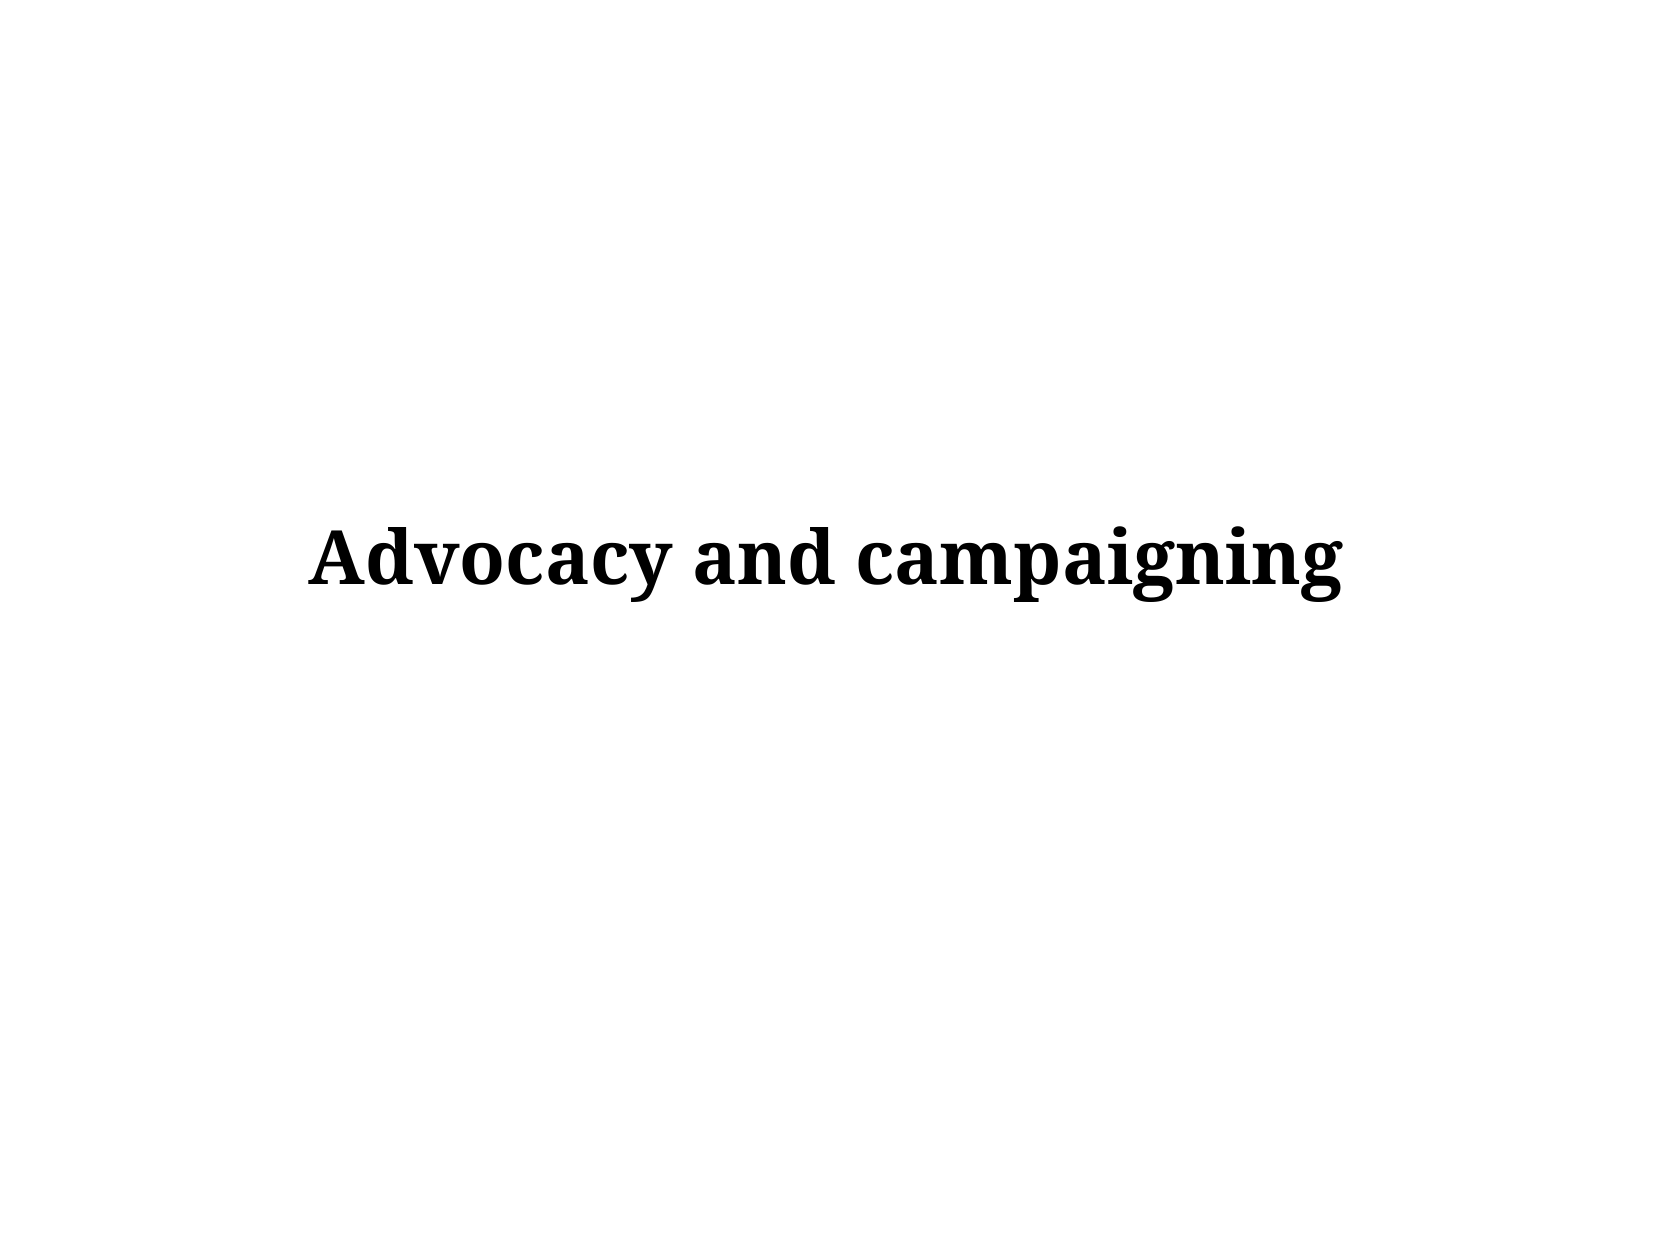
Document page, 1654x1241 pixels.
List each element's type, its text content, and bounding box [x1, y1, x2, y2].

subtitle Advocacy and campaigning [82, 434, 1571, 806]
